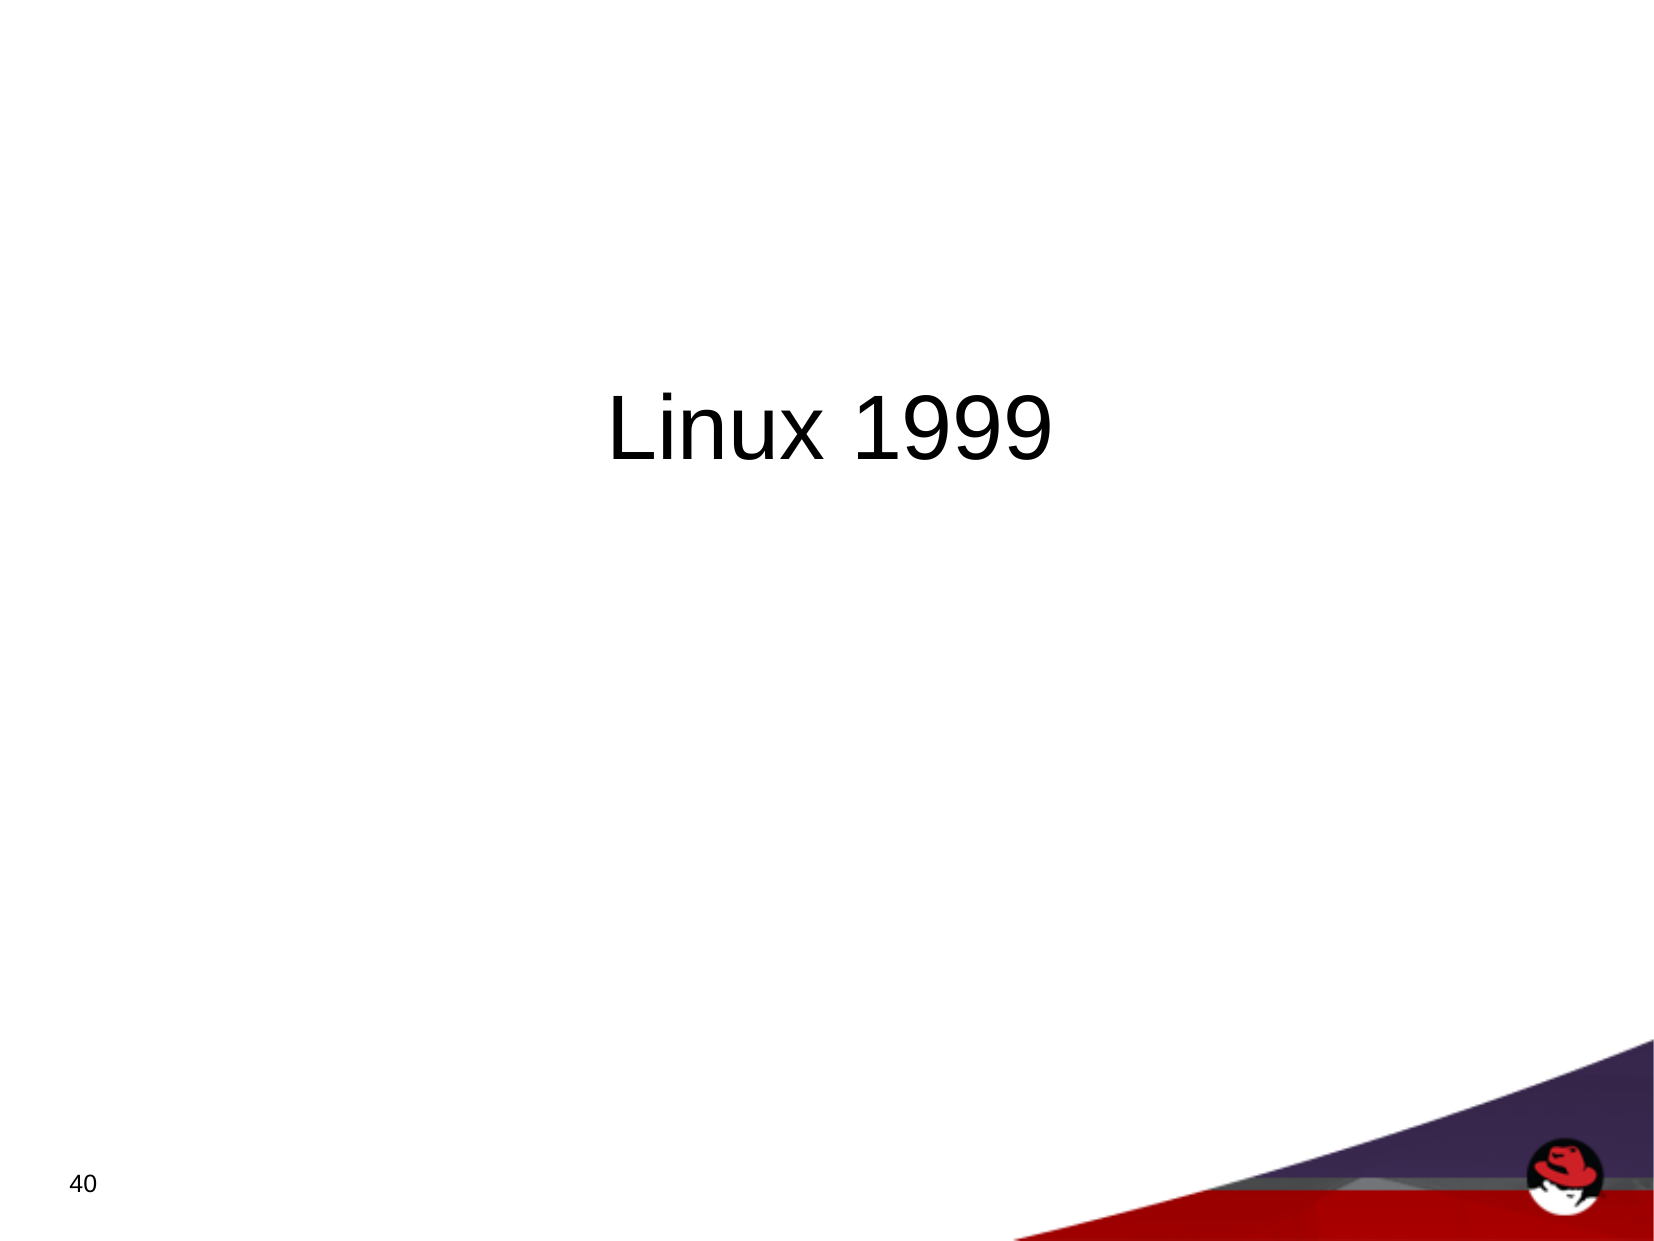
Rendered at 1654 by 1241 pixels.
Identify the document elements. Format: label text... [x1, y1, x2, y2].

list Linux 1999 [86, 244, 1576, 1039]
picture [1012, 1036, 1654, 1241]
